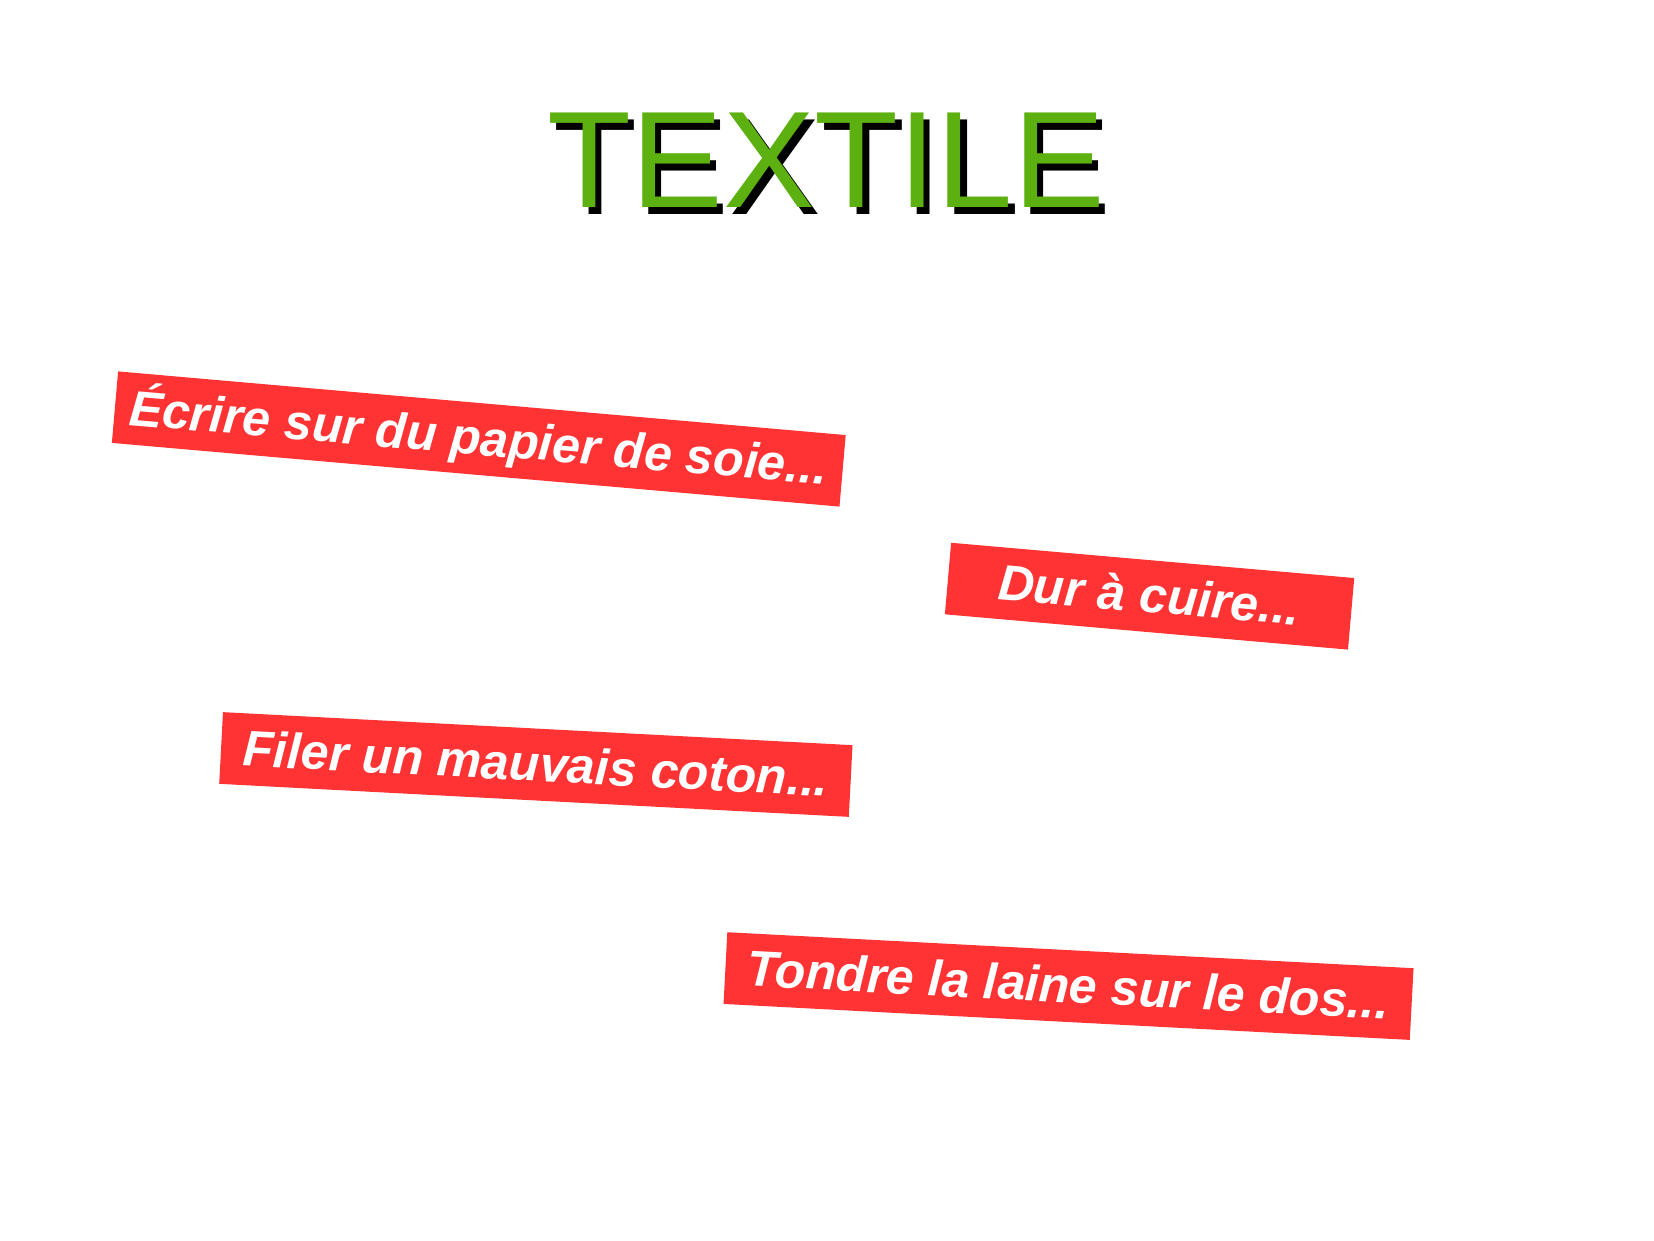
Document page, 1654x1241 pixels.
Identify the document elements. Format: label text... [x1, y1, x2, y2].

text_box Filer un mauvais coton... [219, 712, 853, 817]
text_box Écrire sur du papier de soie... [111, 371, 846, 507]
text_box Dur à cuire... [944, 542, 1355, 650]
title TEXTILE [82, 70, 1571, 236]
text_box Tondre la laine sur le dos... [723, 932, 1414, 1040]
